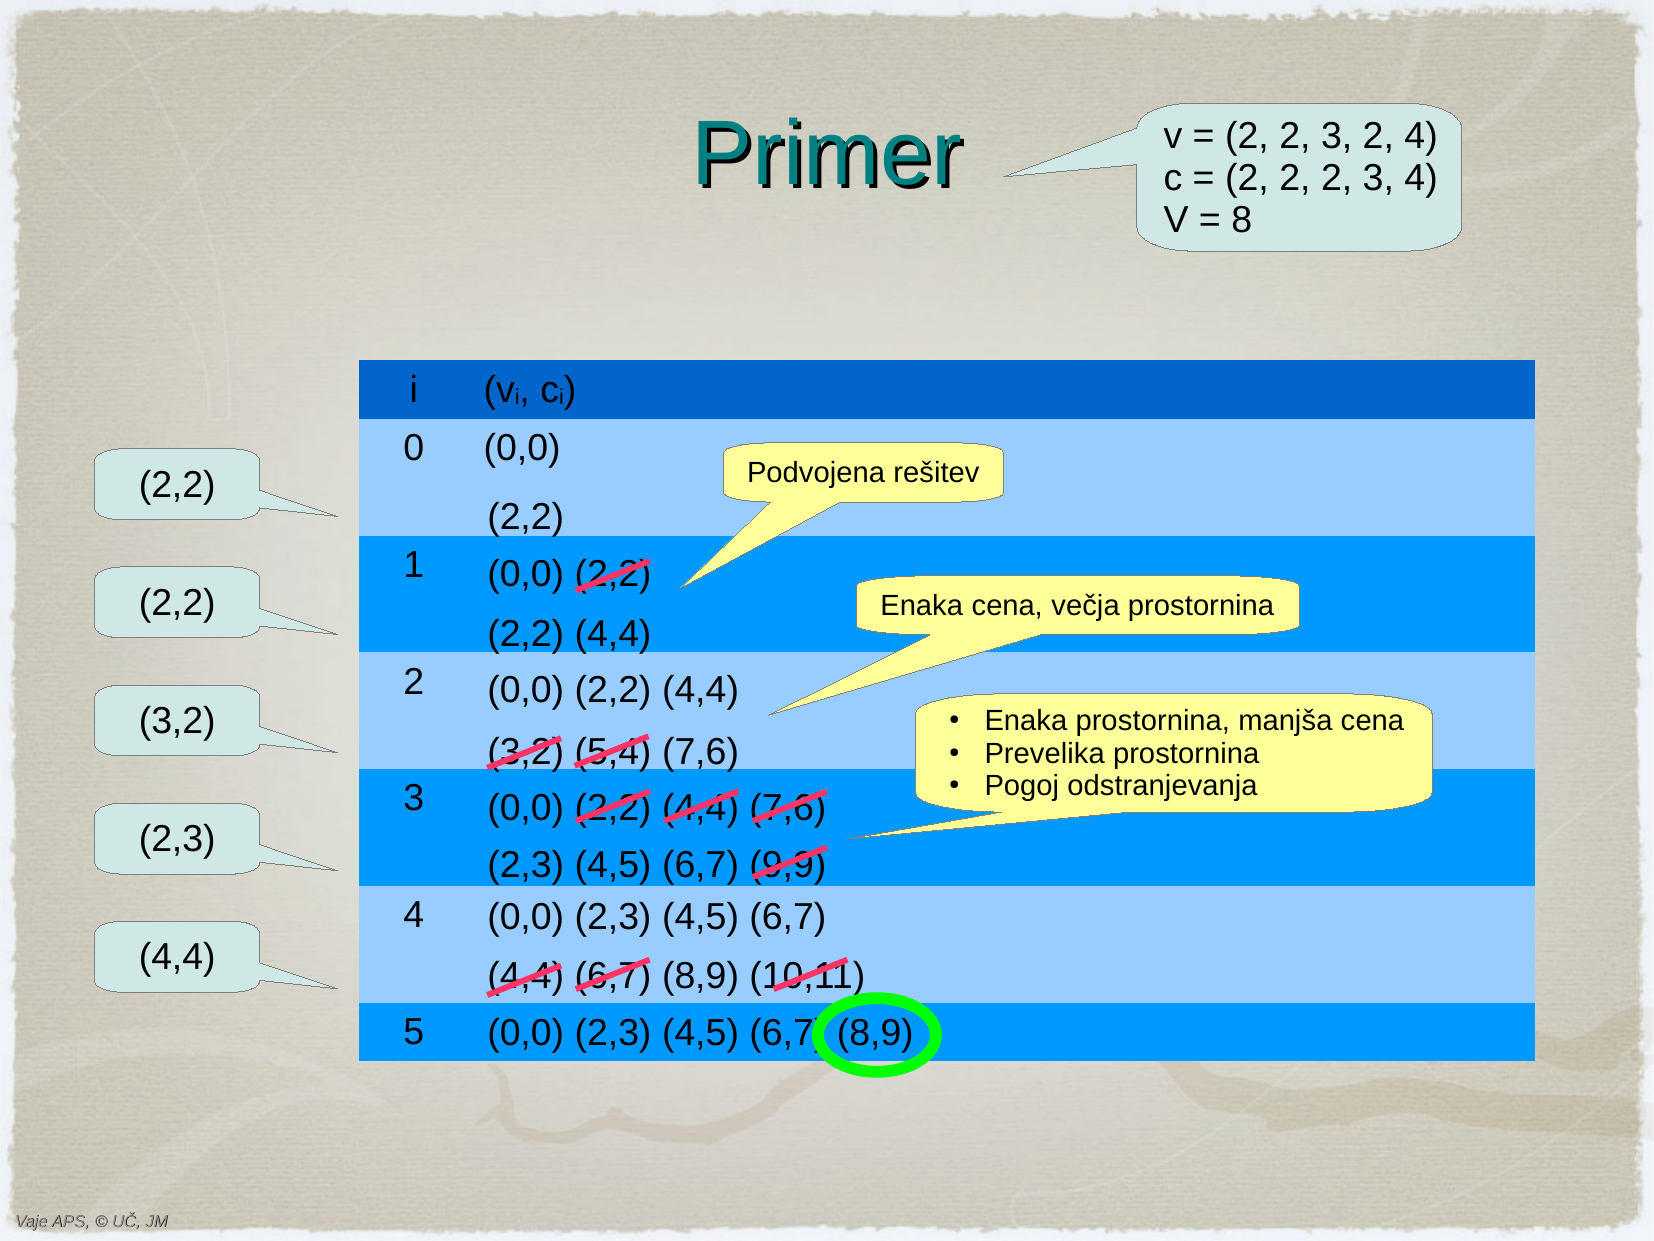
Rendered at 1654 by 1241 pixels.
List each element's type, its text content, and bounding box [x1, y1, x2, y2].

table_cell [359, 711, 469, 769]
text_box v = (2, 2, 3, 2, 4) c = (2, 2, 2, 3, 4) V = 8 [1003, 103, 1462, 252]
table_cell [755, 769, 994, 828]
table_cell (0,0) [469, 419, 1535, 477]
table_cell [359, 477, 469, 536]
table_cell 0 [359, 419, 469, 477]
text_box (2,2) [94, 566, 338, 638]
text_box (0,0) (2,2) (4,4) [472, 661, 755, 719]
text_box (3,2) [94, 685, 338, 756]
table_cell 3 [359, 769, 469, 828]
table_cell [667, 652, 893, 711]
table_cell [359, 828, 469, 886]
table_cell [469, 594, 927, 652]
text_box (4,4) [94, 921, 338, 993]
table_cell [842, 886, 1535, 944]
table_cell [359, 594, 469, 652]
table_cell 4 [359, 886, 469, 944]
text_box (2,2) [472, 488, 580, 544]
table_cell 1 [359, 536, 469, 594]
table_cell [986, 594, 1535, 652]
table_cell [930, 1003, 1535, 1061]
table_header (vi, ci) [469, 360, 1535, 419]
table_cell [842, 828, 1535, 886]
table_cell [974, 769, 1535, 828]
text_box Enaka cena, večja prostornina [768, 575, 1300, 716]
table_cell [580, 536, 1535, 594]
table_header i [359, 360, 469, 419]
text_box (0,0) (2,3) (4,5) (6,7) (8,9) [472, 1003, 831, 1061]
table_cell [1432, 711, 1535, 769]
title Primer [82, 49, 1571, 257]
table_cell [469, 711, 915, 769]
table_cell [469, 944, 1535, 1003]
text_box Podvojena rešitev [679, 442, 1004, 589]
text_box (0,0) (2,2) [472, 544, 667, 602]
picture [0, 0, 1654, 1241]
text_box Enaka prostornina, manjša cena Prevelika prostornina Pogoj odstranjevanja [847, 693, 1433, 840]
table_cell 2 [359, 652, 469, 711]
table_cell 5 [359, 1003, 469, 1061]
text_box (2,2) [94, 448, 338, 520]
text_box (3,2) (5,4) (7,6) [472, 722, 755, 779]
text_box (2,3) (4,5) (6,7) (9,9) [472, 836, 842, 888]
text_box (0,0) (2,2) (4,4) (7,6) [472, 779, 842, 836]
text_box (0,0) (2,3) (4,5) (6,7) [472, 888, 842, 945]
table_cell [786, 652, 1535, 711]
text_box (0,0) (2,3) (4,5) (6,7) (8,9) [824, 1005, 929, 1061]
table_cell [779, 477, 1535, 536]
table_cell [469, 477, 768, 536]
text_box (2,2) (4,4) [472, 604, 667, 661]
table_cell [359, 944, 469, 1003]
text_box (4,4) (6,7) (8,9) (10,11) [472, 947, 881, 1003]
text_box (2,3) [94, 803, 338, 875]
